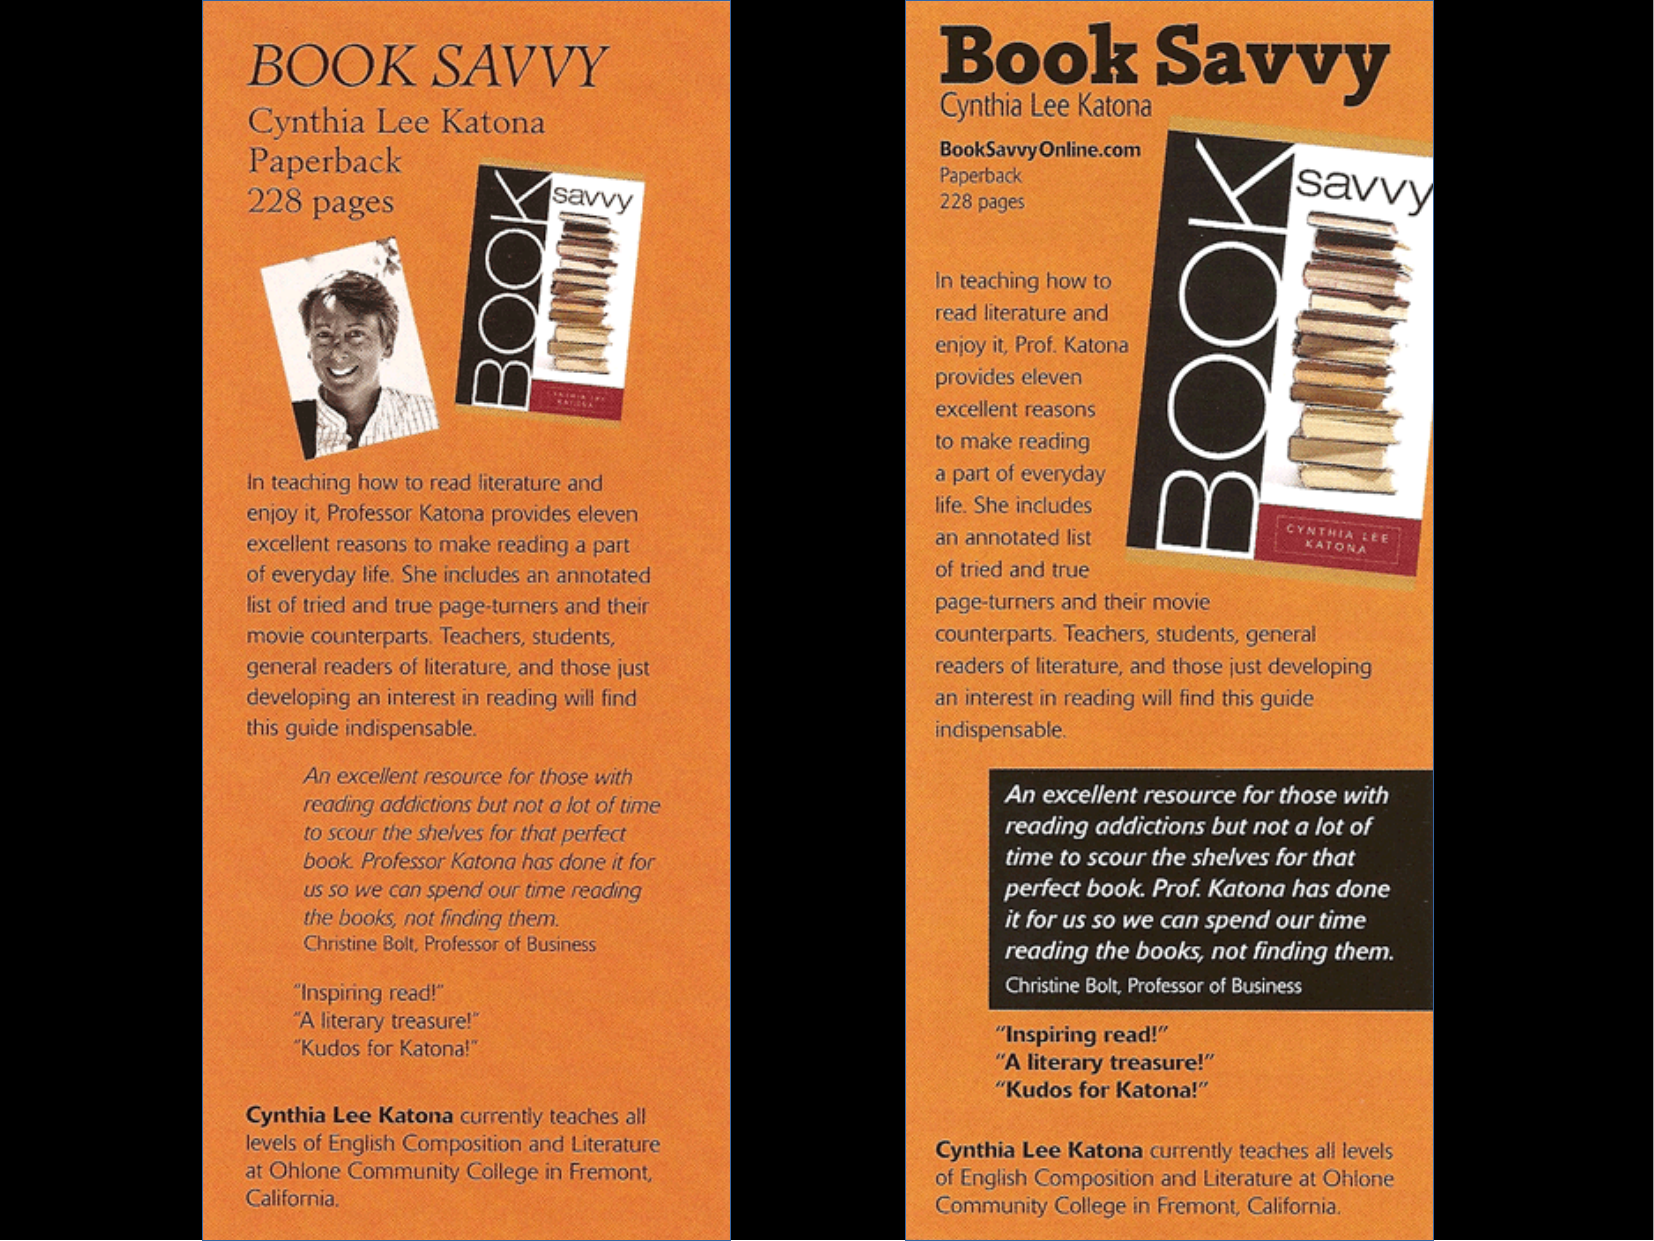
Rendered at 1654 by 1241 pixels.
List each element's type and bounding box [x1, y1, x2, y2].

picture [905, 0, 1434, 1241]
picture [202, 0, 731, 1241]
